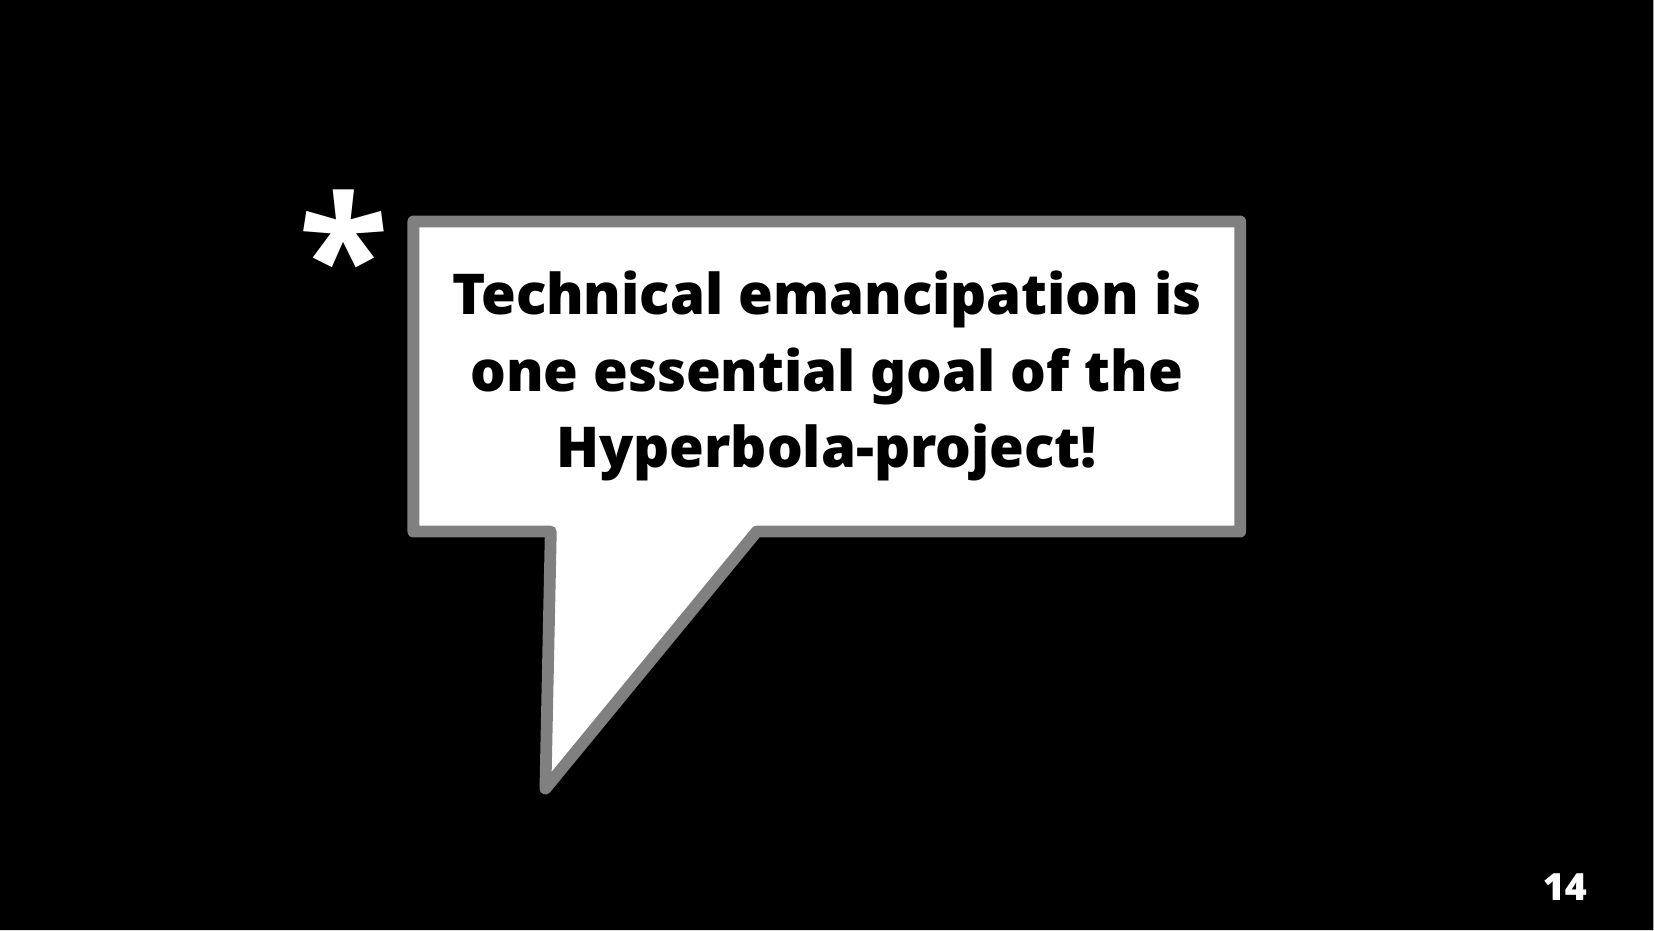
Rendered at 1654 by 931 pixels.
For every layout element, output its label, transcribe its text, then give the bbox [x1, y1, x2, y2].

title Technical emancipation is one essential goal of the Hyperbola-project! [442, 236, 1211, 502]
